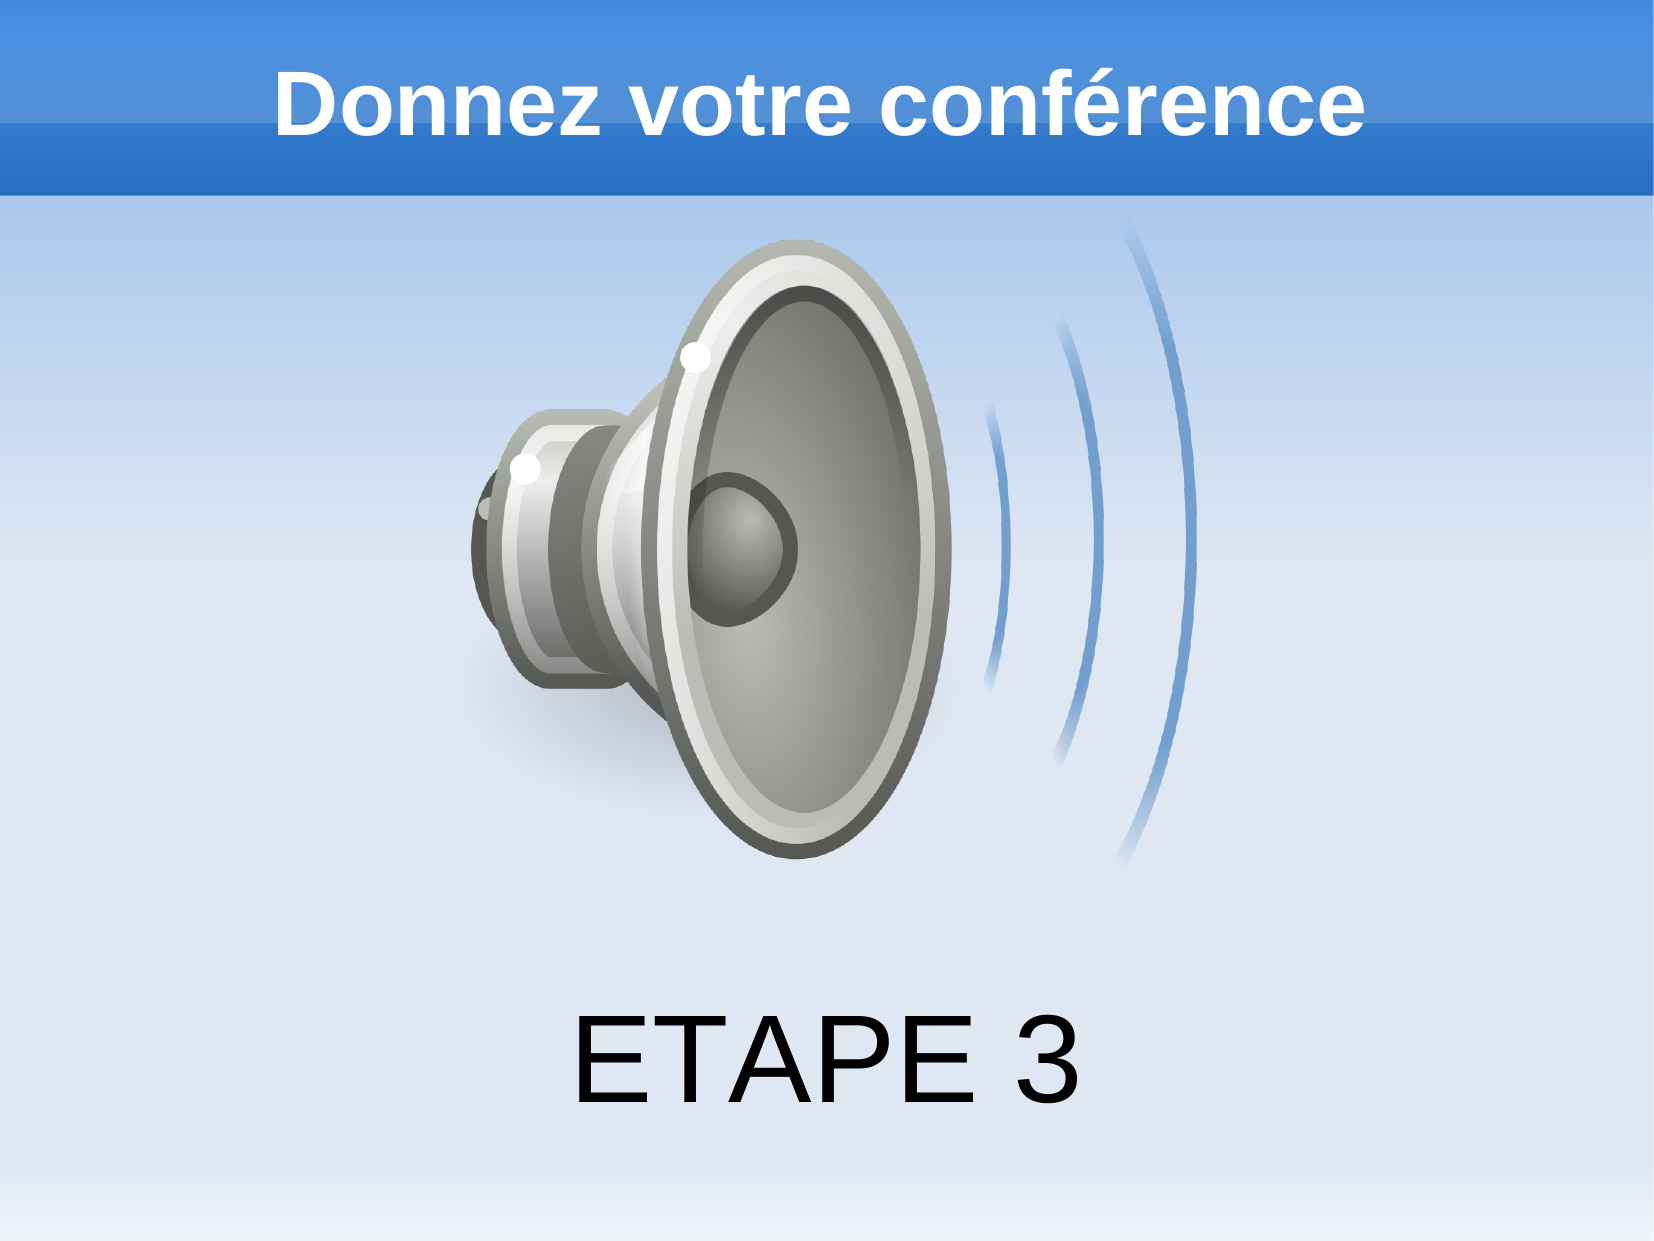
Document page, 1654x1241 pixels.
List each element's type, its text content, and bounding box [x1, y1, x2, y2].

text_box ETAPE 3 [554, 981, 1099, 1152]
picture [0, 0, 1654, 1241]
title Donnez votre conférence [76, 0, 1565, 208]
